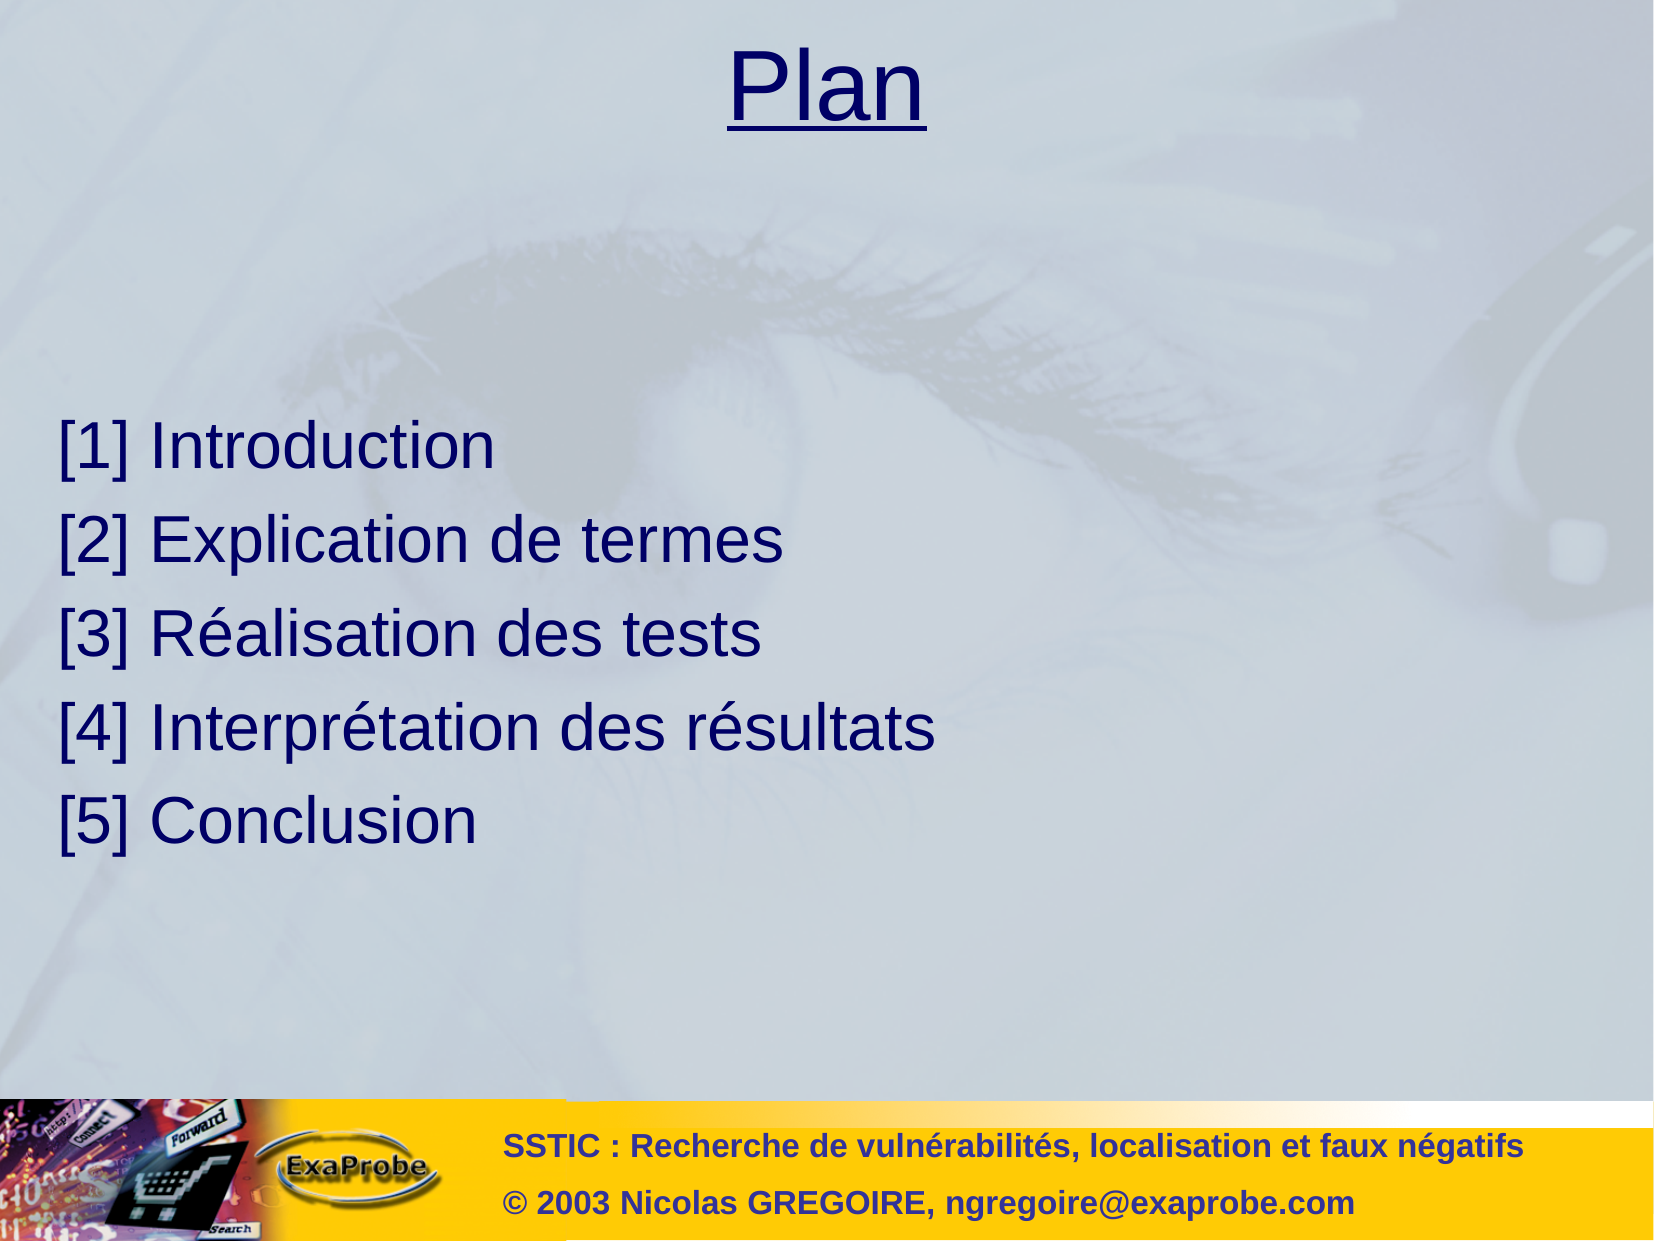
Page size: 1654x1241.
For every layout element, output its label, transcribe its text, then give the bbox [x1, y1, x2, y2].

title Plan [0, 0, 1654, 167]
subtitle [1] Introduction [2] Explication de termes [3] Réalisation des tests [4] Interprétation des résultats [5] Conclusion [39, 222, 1623, 1041]
